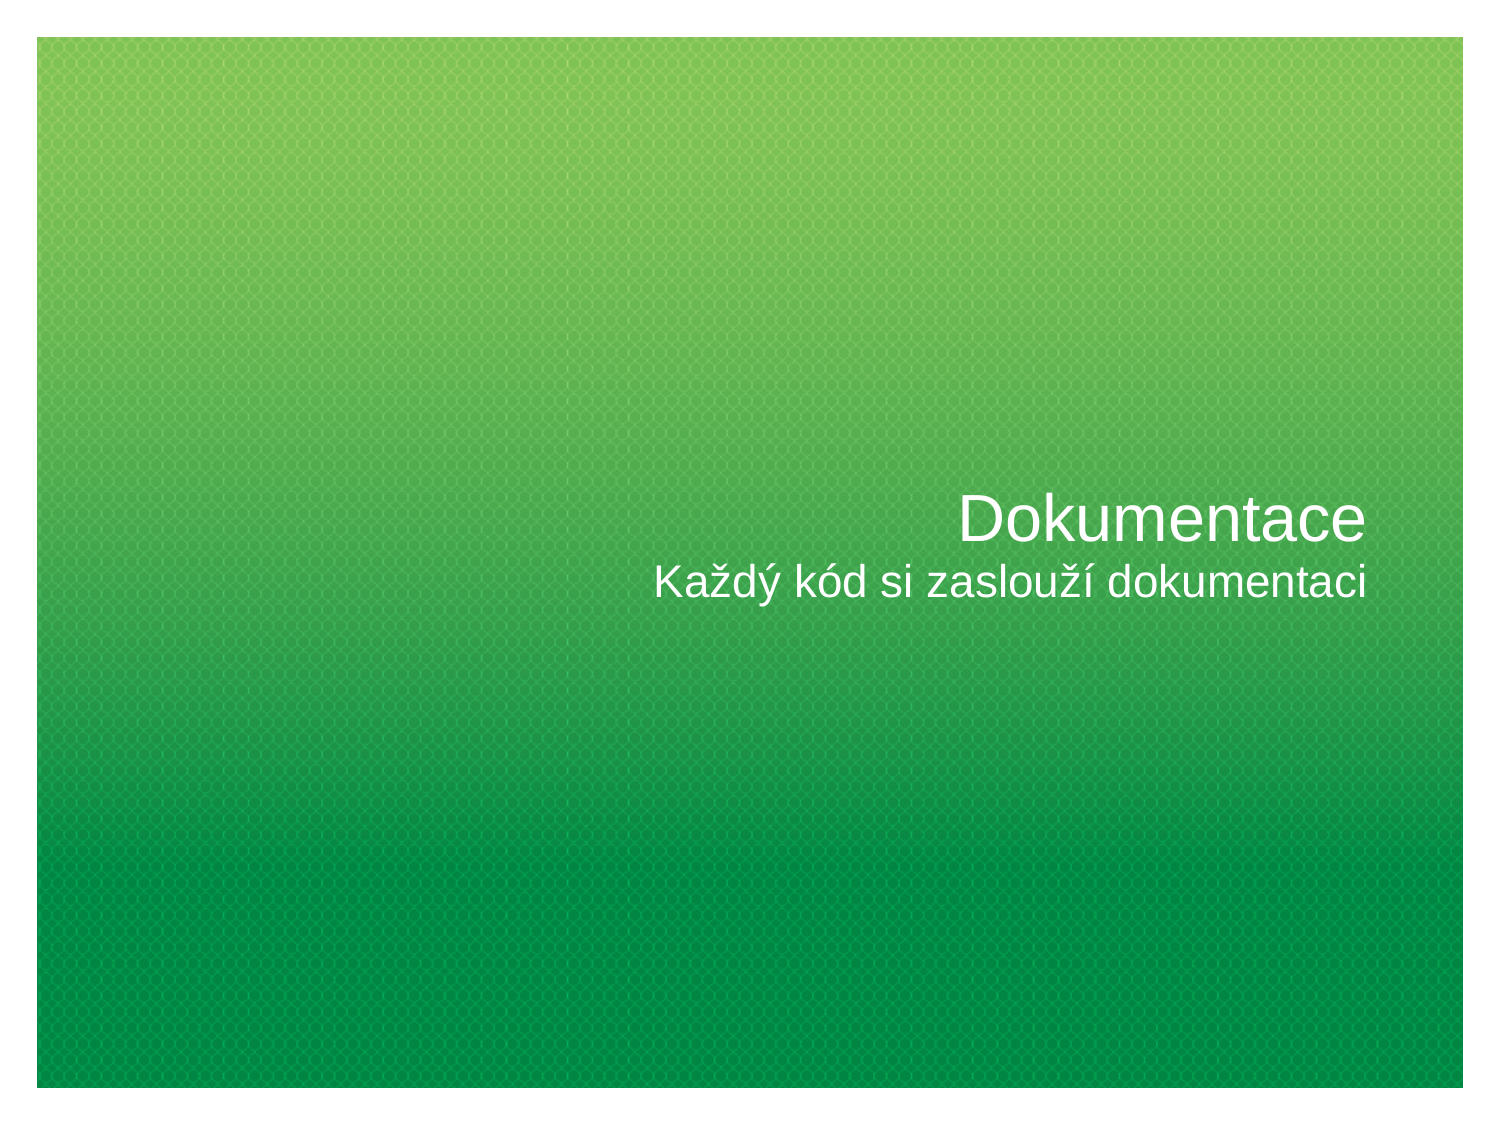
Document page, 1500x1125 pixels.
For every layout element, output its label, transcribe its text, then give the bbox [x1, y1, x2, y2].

title Dokumentace Každý kód si zaslouží dokumentaci [135, 450, 1369, 638]
picture [37, 37, 1463, 1088]
